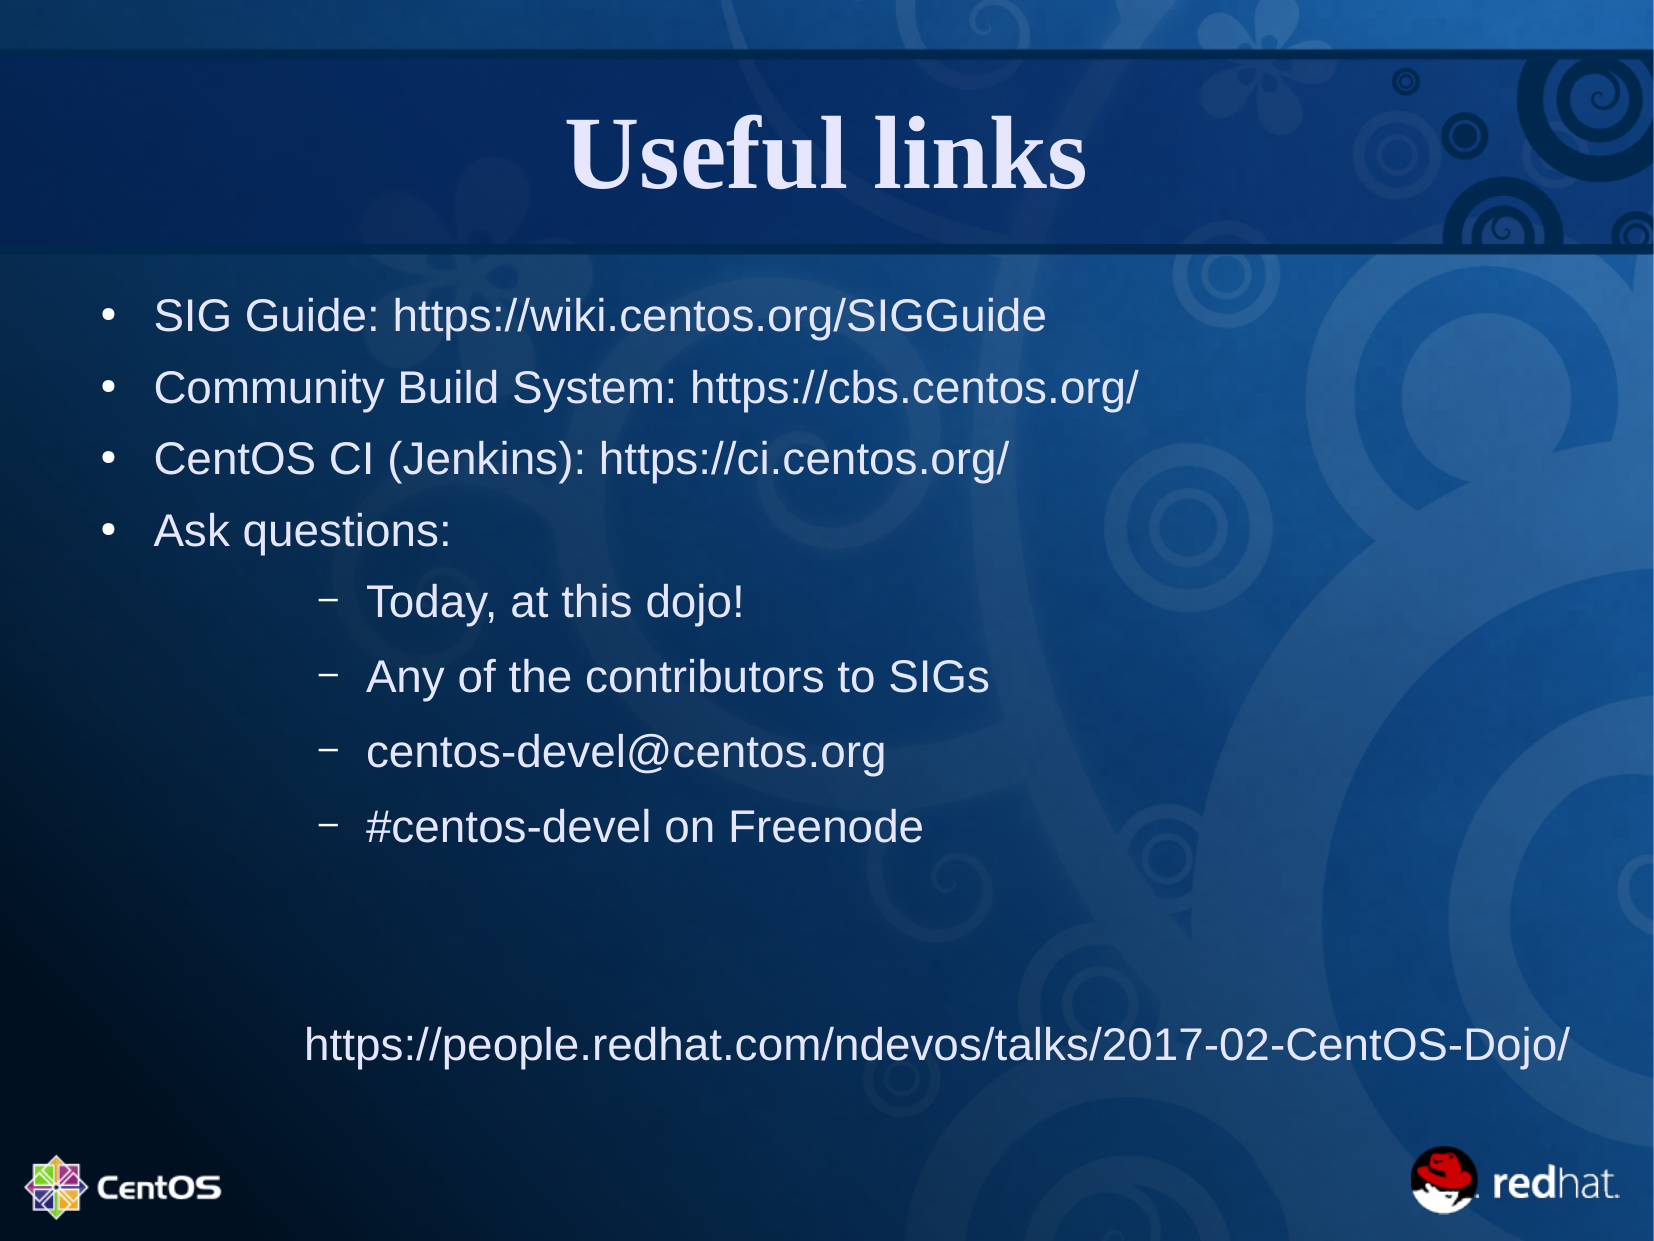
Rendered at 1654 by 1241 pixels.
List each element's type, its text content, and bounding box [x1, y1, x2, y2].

picture [0, 0, 1654, 1241]
title Useful links [82, 49, 1571, 257]
list SIG Guide: https://wiki.centos.org/SIGGuide Community Build System: https://cbs.centos.org/ CentOS CI (Jenkins): https://ci.centos.org/ Ask questions: Today, at this dojo! Any of the contributors to SIGs centos-devel@centos.org #centos-devel on Freenode https://people.redhat.com/ndevos/talks/2017-02-CentOS-Dojo/ [82, 290, 1571, 1071]
